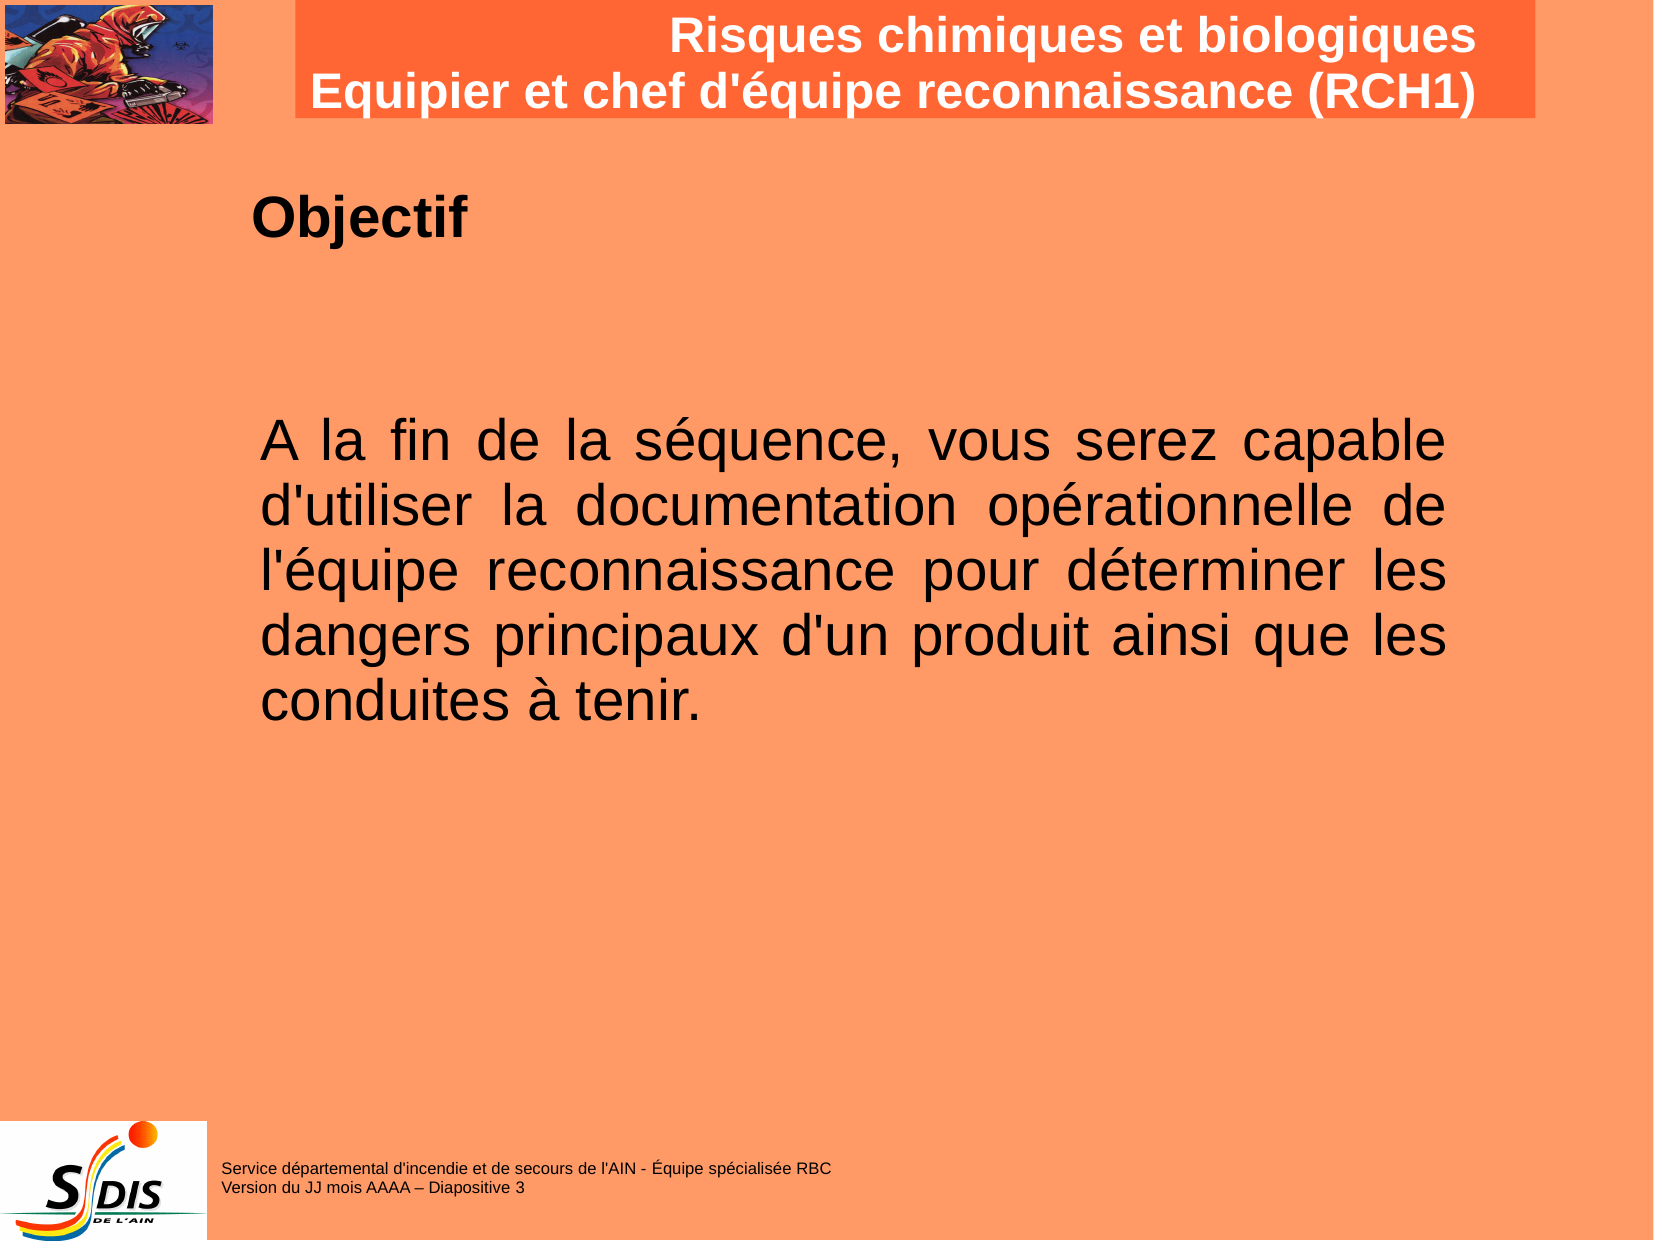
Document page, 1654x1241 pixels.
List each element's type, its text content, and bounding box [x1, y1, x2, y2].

picture [0, 1121, 207, 1241]
text_box Objectif [236, 177, 484, 258]
list A la fin de la séquence, vous serez capable d'utiliser la documentation opérationnelle de l'équipe reconnaissance pour déterminer les dangers principaux d'un produit ainsi que les conduites à tenir. [189, 399, 1465, 814]
picture [5, 5, 213, 124]
text_box Risques chimiques et biologiques Equipier et chef d'équipe reconnaissance (RCH1) [295, 0, 1536, 119]
